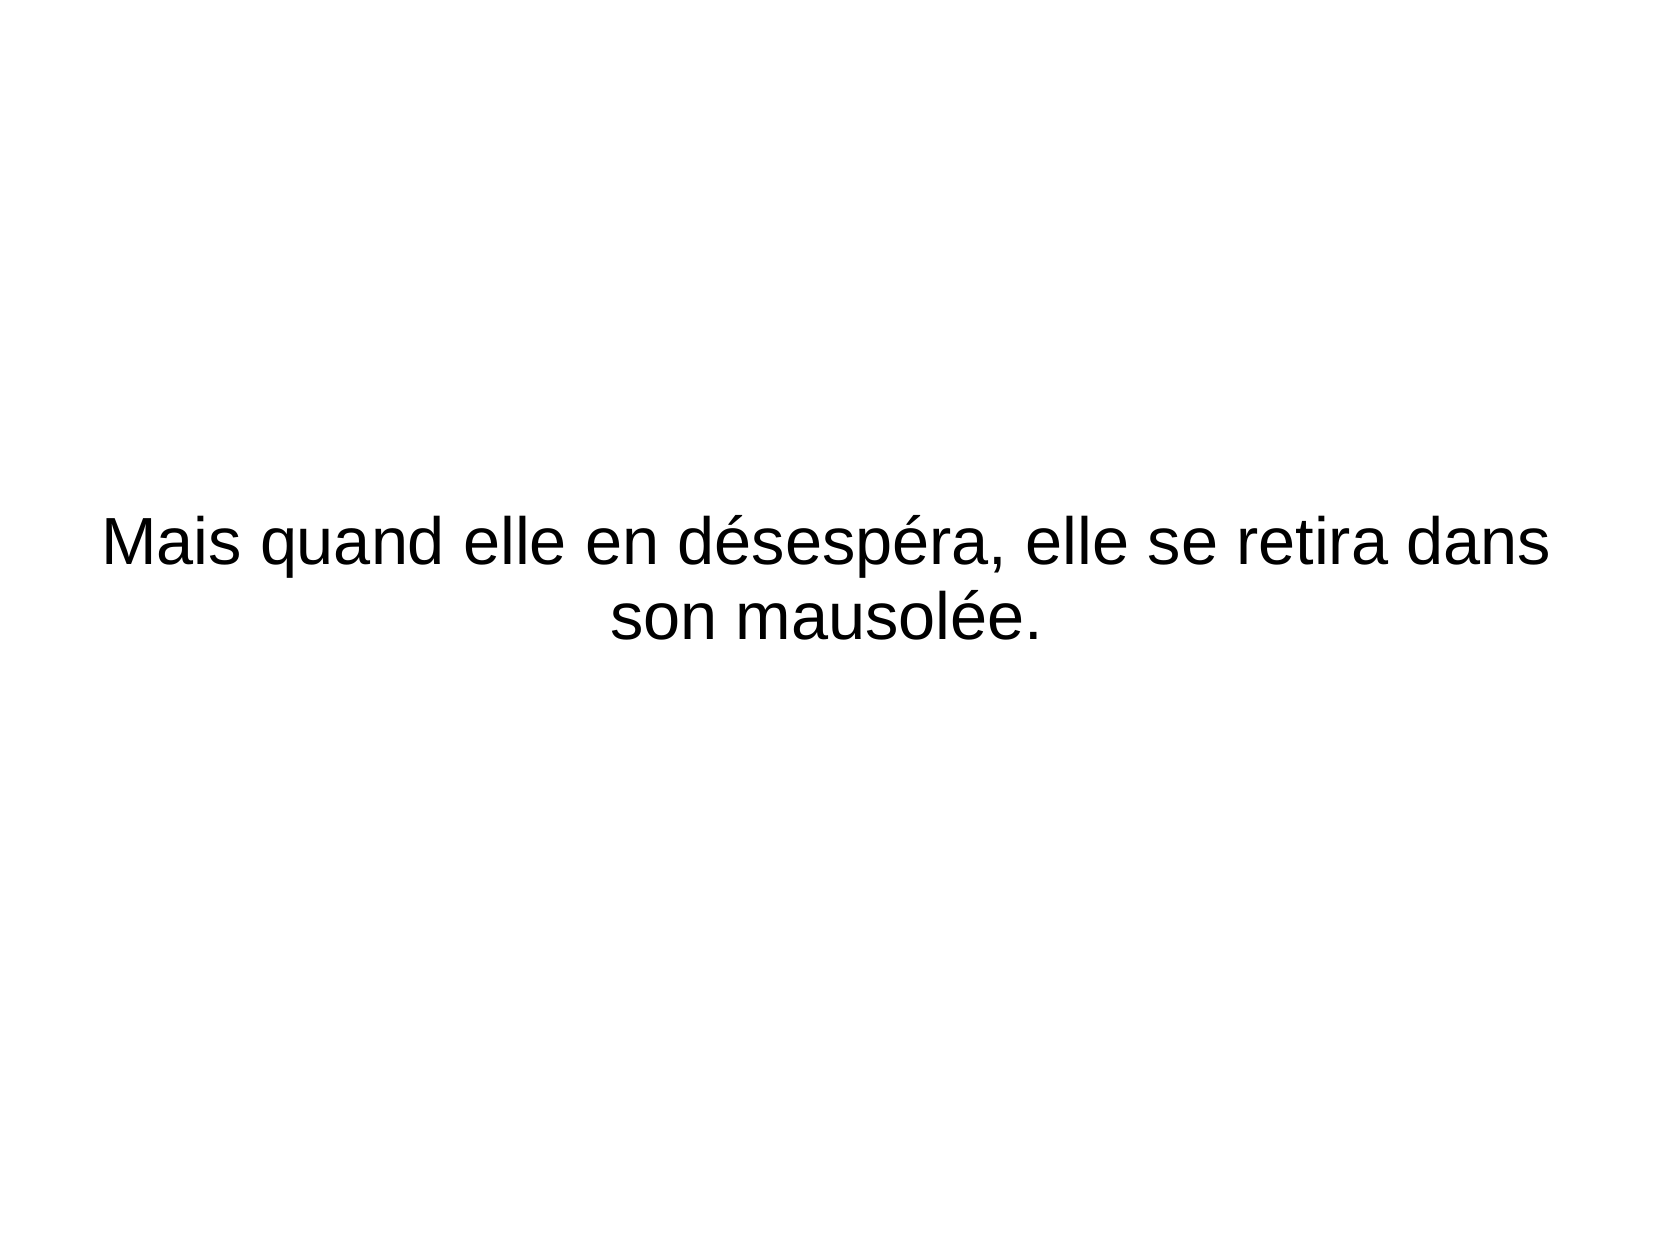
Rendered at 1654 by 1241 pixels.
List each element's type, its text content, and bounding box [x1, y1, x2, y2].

subtitle Mais quand elle en désespéra, elle se retira dans son mausolée. [82, 49, 1571, 1109]
